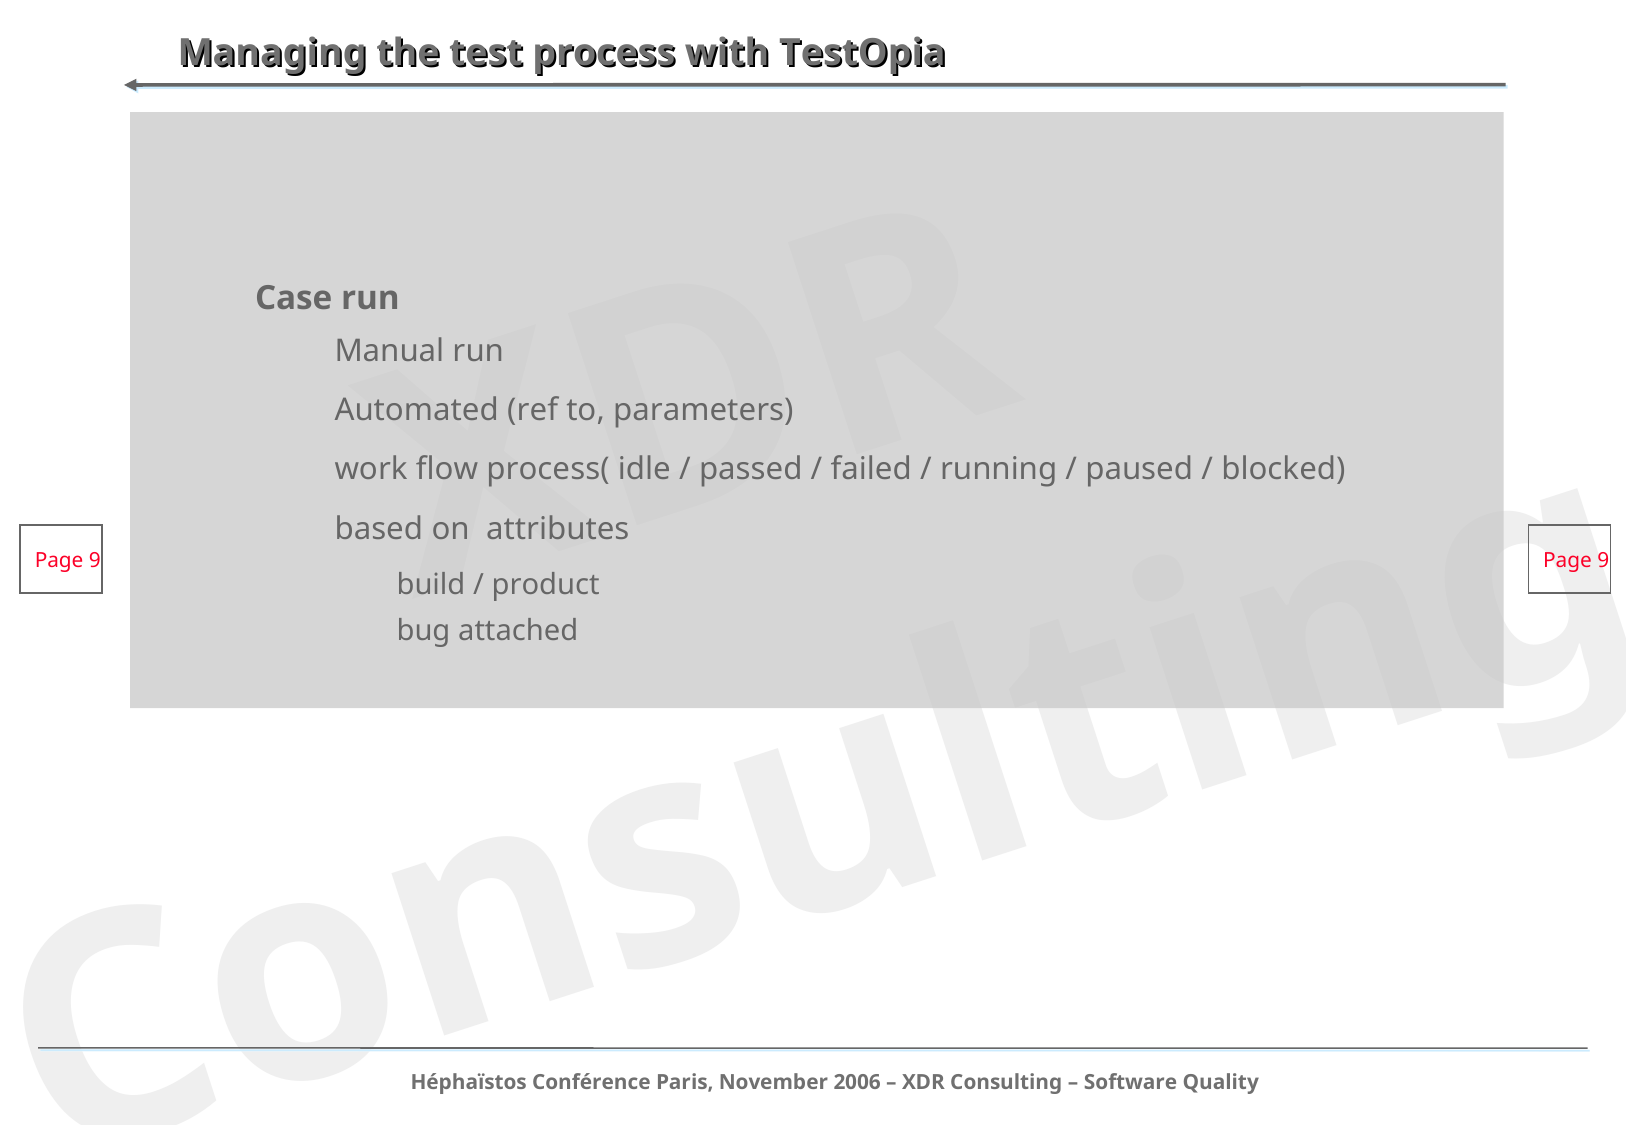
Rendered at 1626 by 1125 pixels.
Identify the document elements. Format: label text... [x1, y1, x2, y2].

list Case run Manual run Automated (ref to, parameters) work flow process( idle / passed / failed / running / paused / blocked) based on attributes build / product bug attached [130, 112, 1504, 652]
title Managing the test process with TestOpia [165, 16, 1547, 86]
